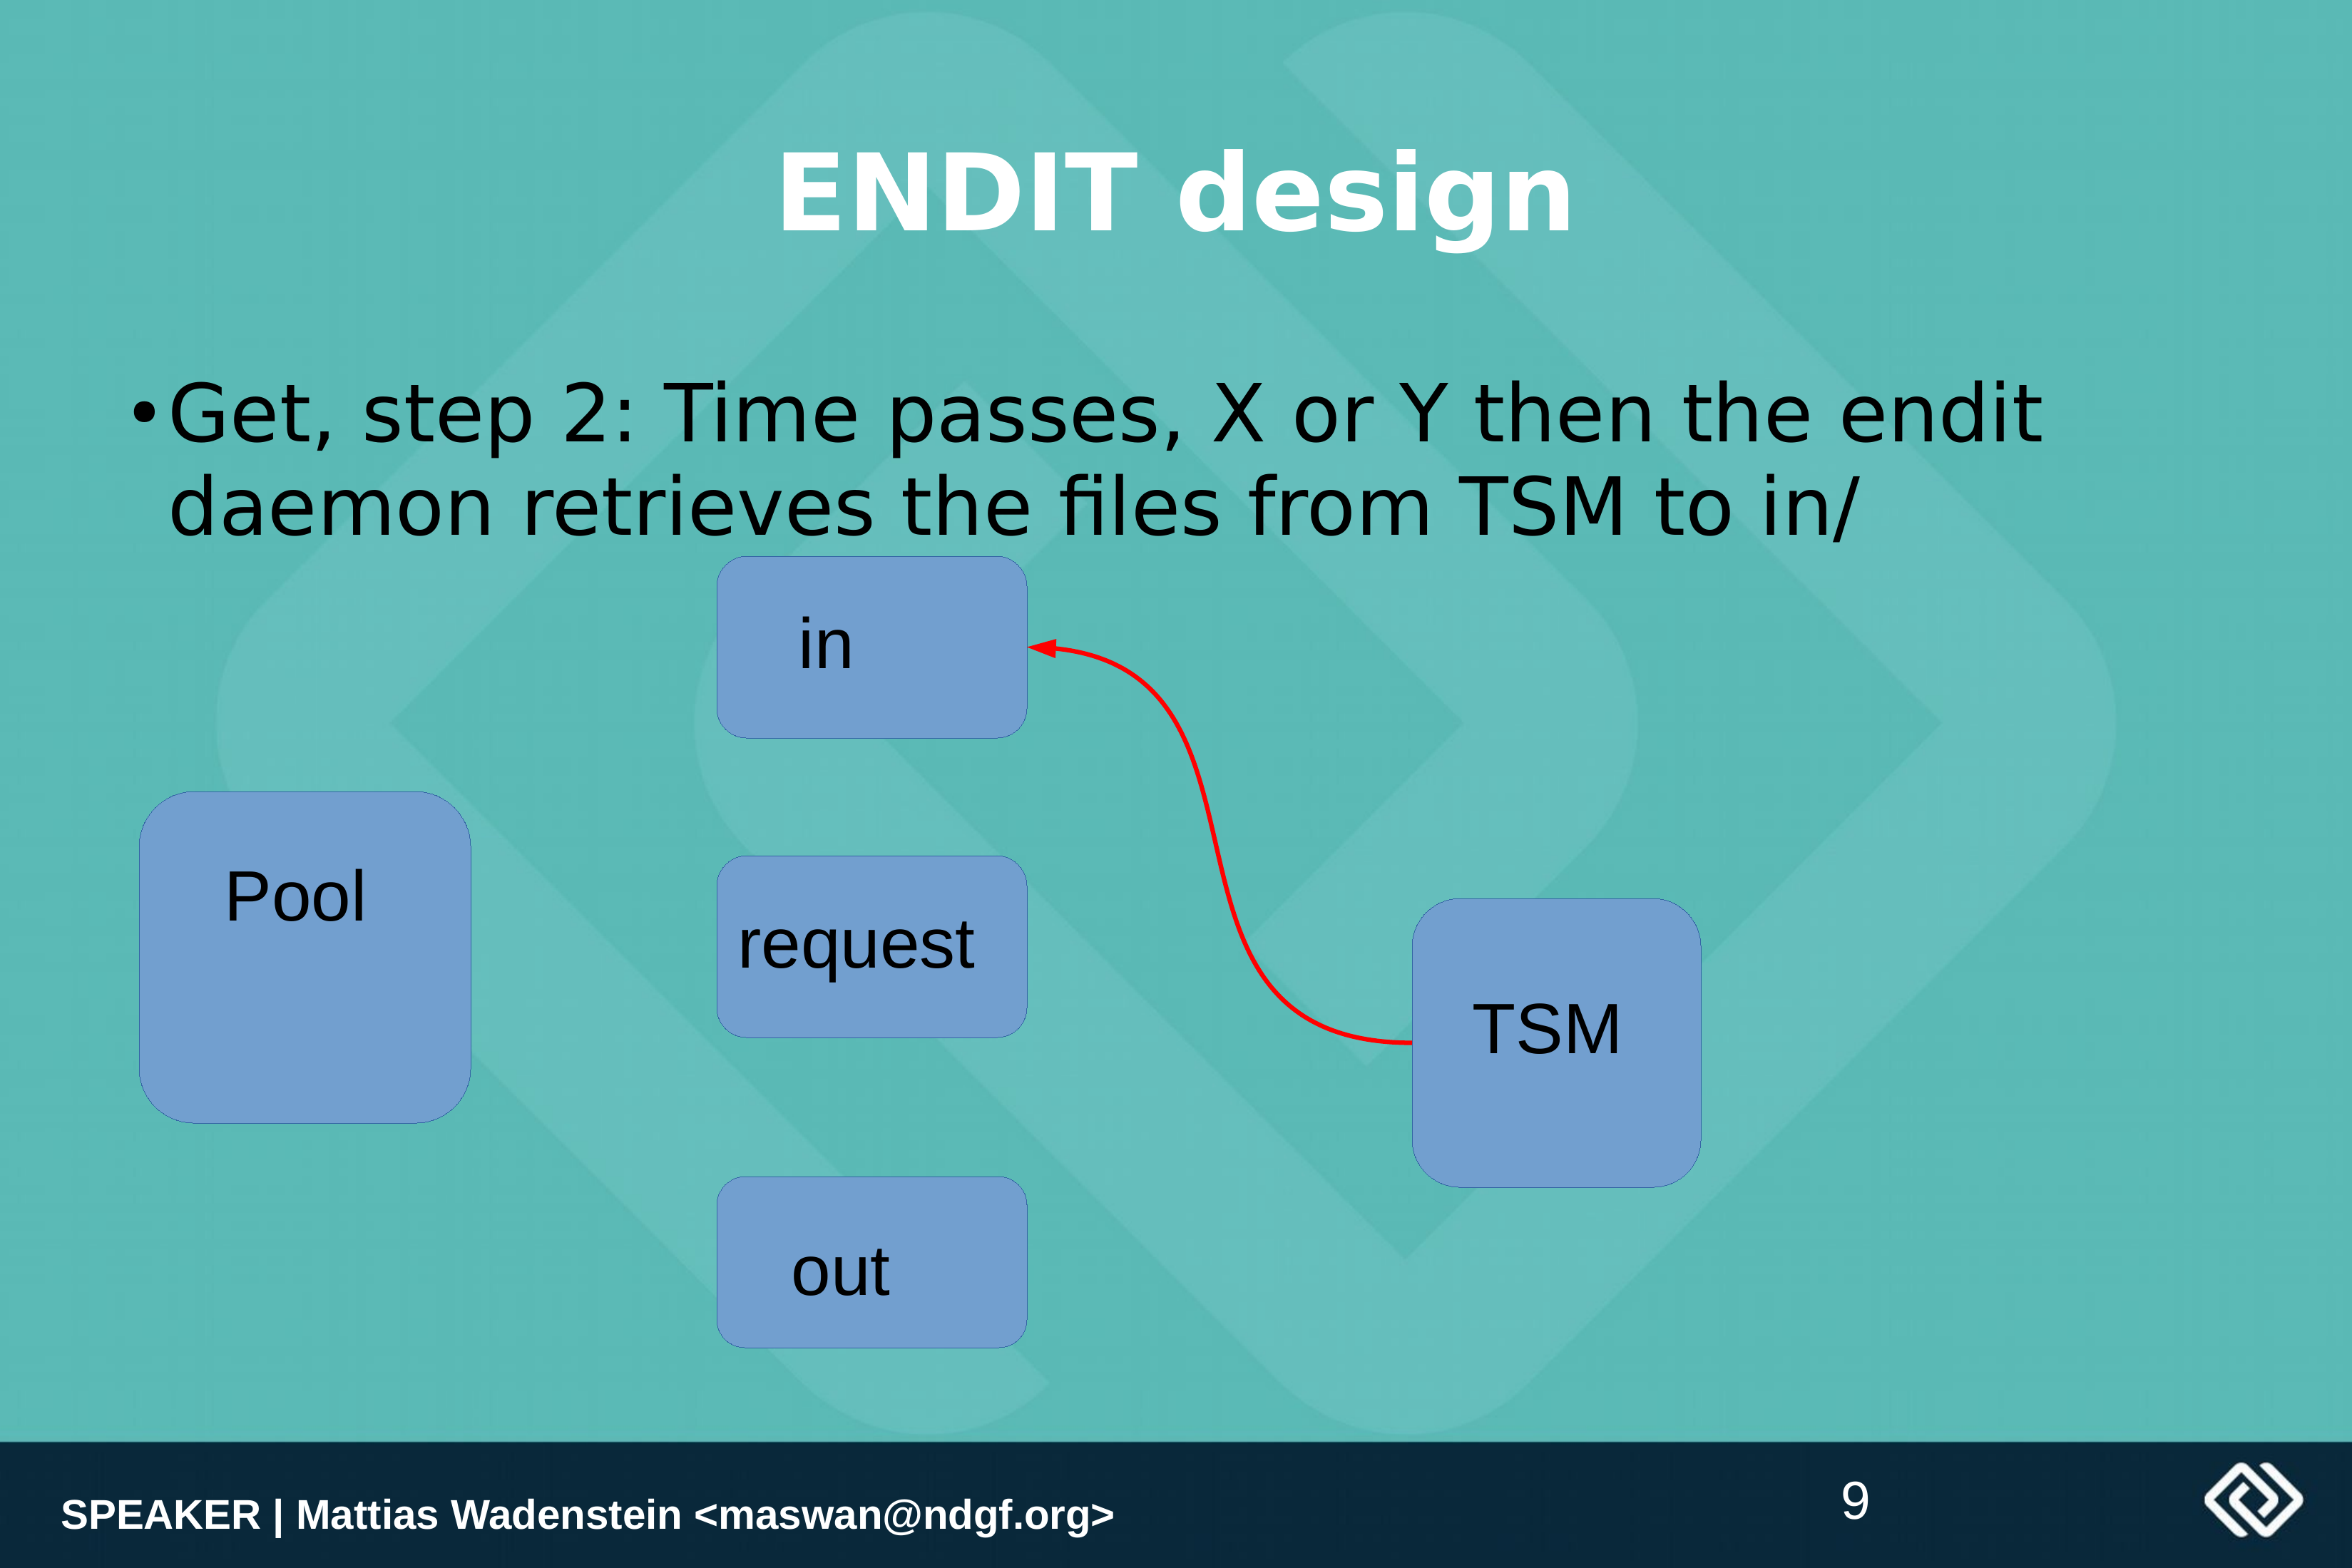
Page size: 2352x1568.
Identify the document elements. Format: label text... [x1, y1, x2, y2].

text_box [1412, 898, 1702, 1188]
text_box request [727, 898, 1028, 1069]
text_box Pool [214, 851, 378, 942]
text_box [717, 556, 1028, 739]
text_box [717, 856, 1028, 1030]
picture [0, 1445, 2352, 1568]
text_box in [788, 599, 953, 717]
title ENDIT design [117, 62, 2234, 324]
text_box [139, 791, 471, 1124]
list Get, step 2: Time passes, X or Y then the endit daemon retrieves the files from TSM to in/ [117, 367, 2234, 1276]
text_box TSM [1462, 984, 1634, 1075]
text_box [717, 1177, 1028, 1348]
text_box out [781, 1225, 901, 1316]
picture [0, 0, 2352, 1442]
